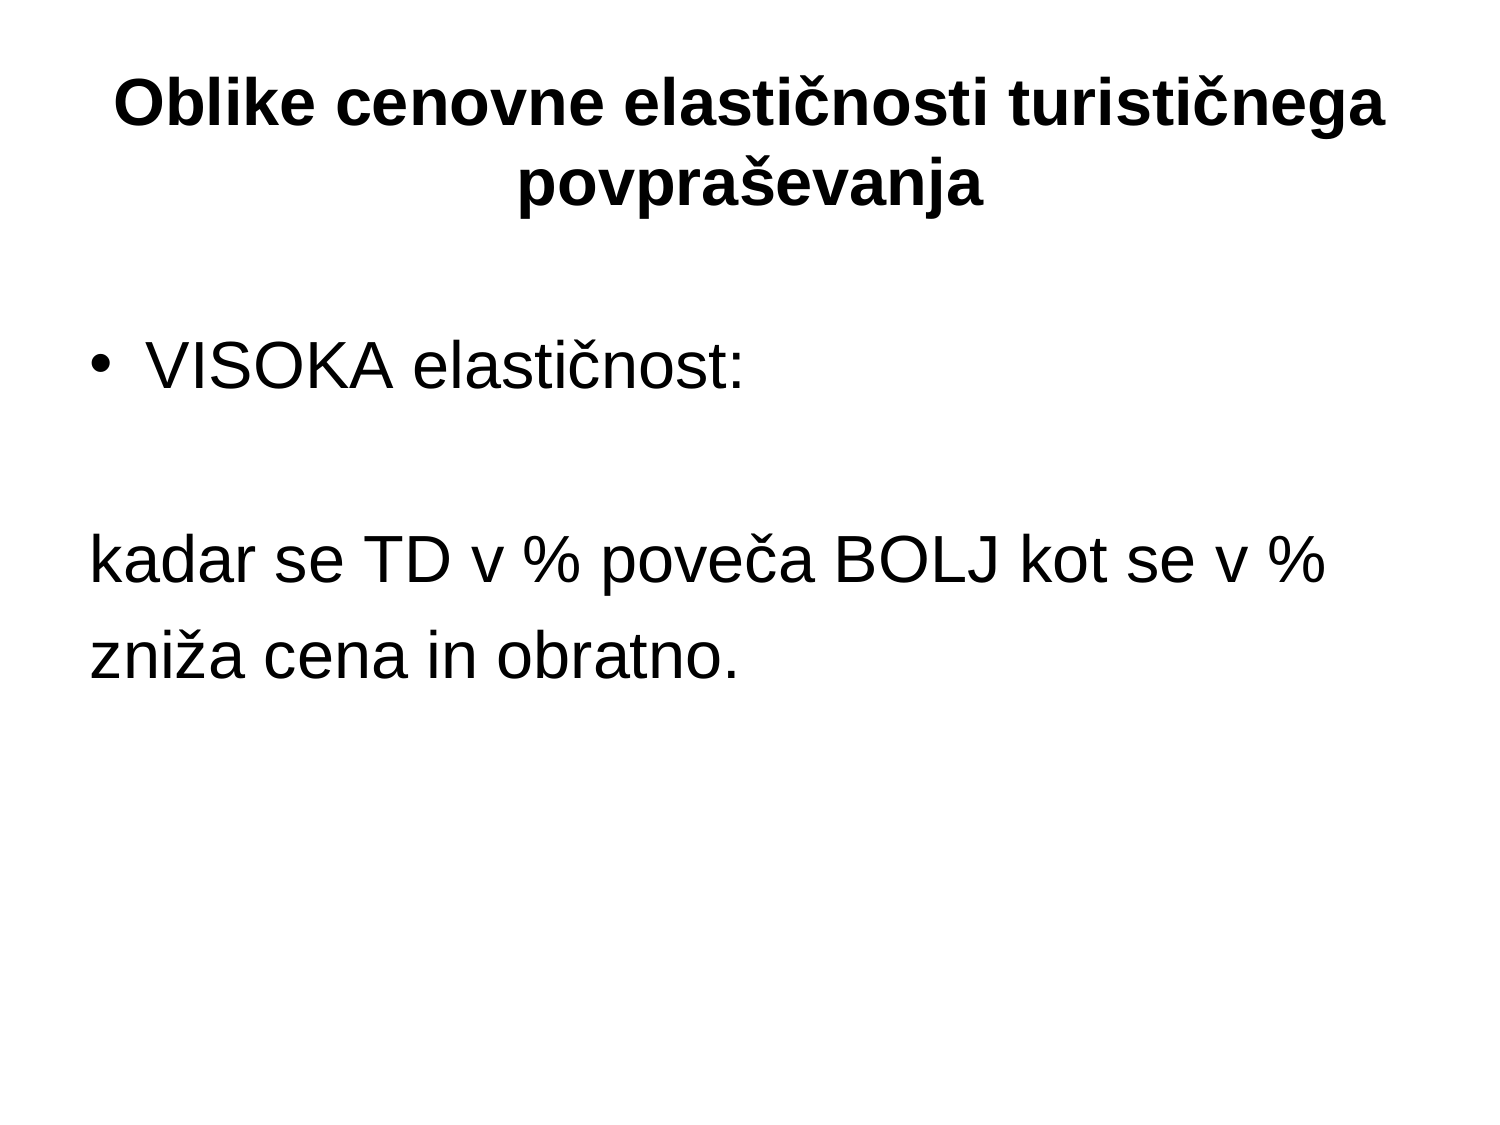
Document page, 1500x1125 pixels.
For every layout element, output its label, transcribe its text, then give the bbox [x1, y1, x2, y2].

list VISOKA elastičnost: kadar se TD v % poveča BOLJ kot se v % zniža cena in obratno. [75, 314, 1426, 1006]
title Oblike cenovne elastičnosti turističnega povpraševanja [75, 45, 1426, 233]
